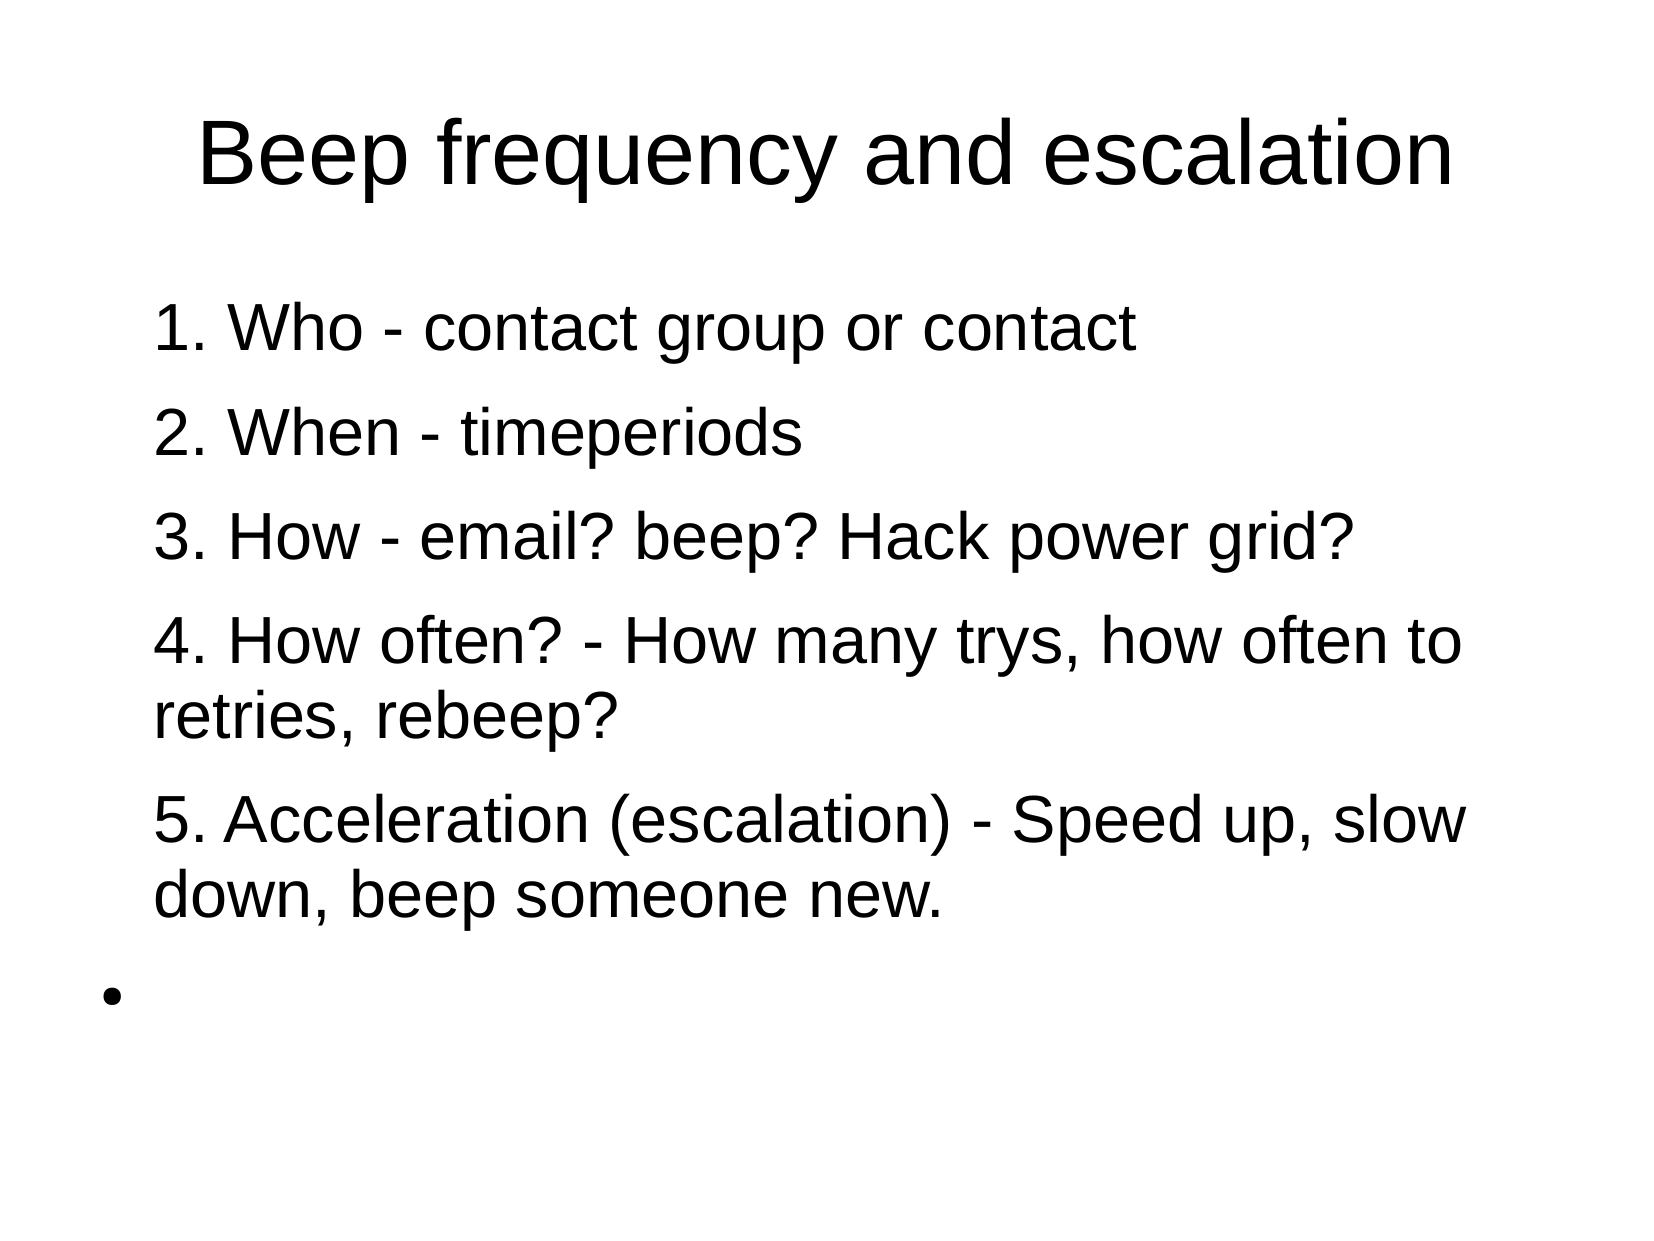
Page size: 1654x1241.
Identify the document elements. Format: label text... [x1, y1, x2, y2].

title Beep frequency and escalation [82, 49, 1571, 257]
list 1. Who - contact group or contact 2. When - timeperiods 3. How - email? beep? Hack power grid? 4. How often? - How many trys, how often to retries, rebeep? 5. Acceleration (escalation) - Speed up, slow down, beep someone new. [82, 290, 1571, 1010]
